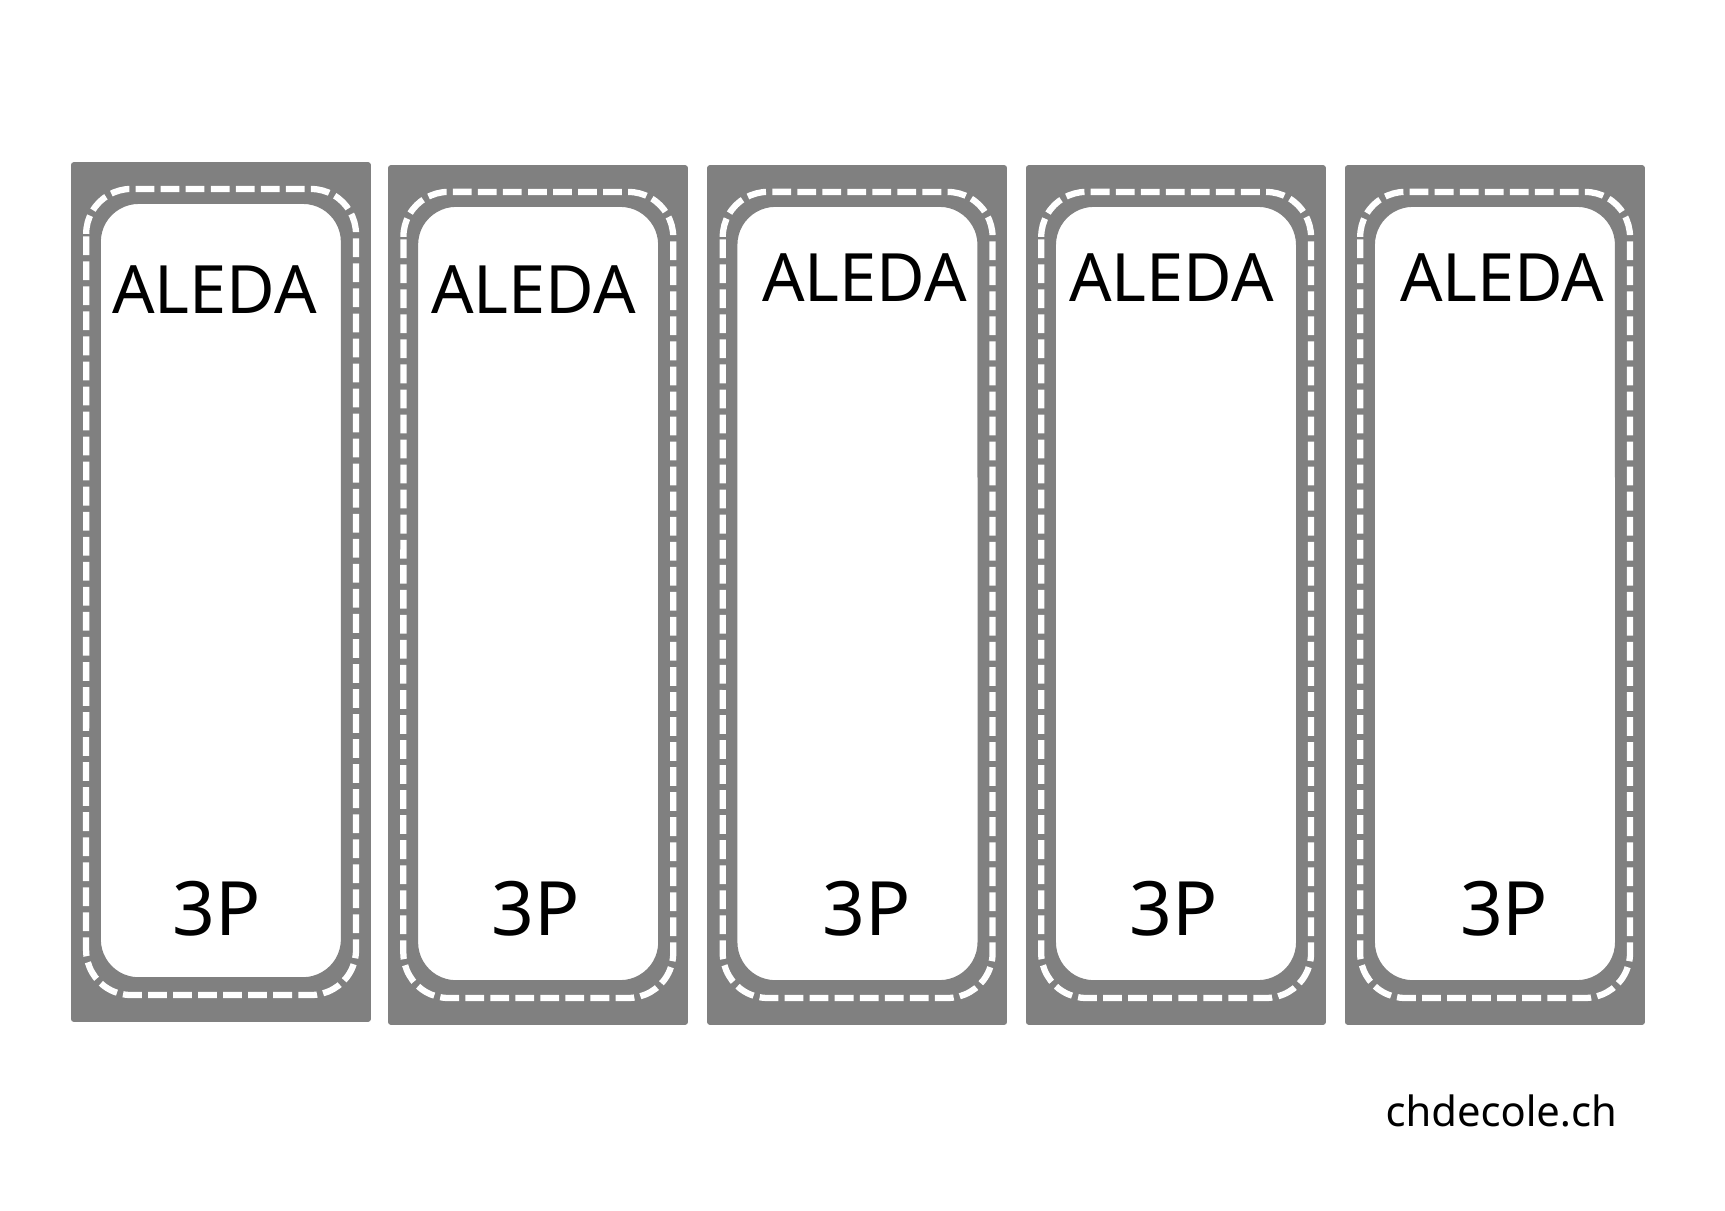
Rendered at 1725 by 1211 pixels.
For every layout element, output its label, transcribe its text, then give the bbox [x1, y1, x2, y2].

text_box ALEDA [97, 239, 333, 334]
text_box [391, 168, 686, 1022]
text_box 3P [1445, 853, 1564, 959]
text_box 3P [157, 853, 276, 959]
text_box 3P [476, 853, 595, 959]
text_box chdecole.ch [1370, 1077, 1632, 1143]
text_box ALEDA [1054, 227, 1290, 323]
text_box [710, 168, 1005, 1022]
text_box [73, 165, 368, 1019]
text_box 3P [807, 853, 926, 959]
text_box ALEDA [1385, 227, 1620, 323]
text_box [1347, 168, 1642, 1022]
text_box [1028, 168, 1323, 1022]
text_box 3P [1114, 853, 1233, 959]
text_box ALEDA [416, 239, 652, 334]
text_box ALEDA [747, 227, 982, 323]
